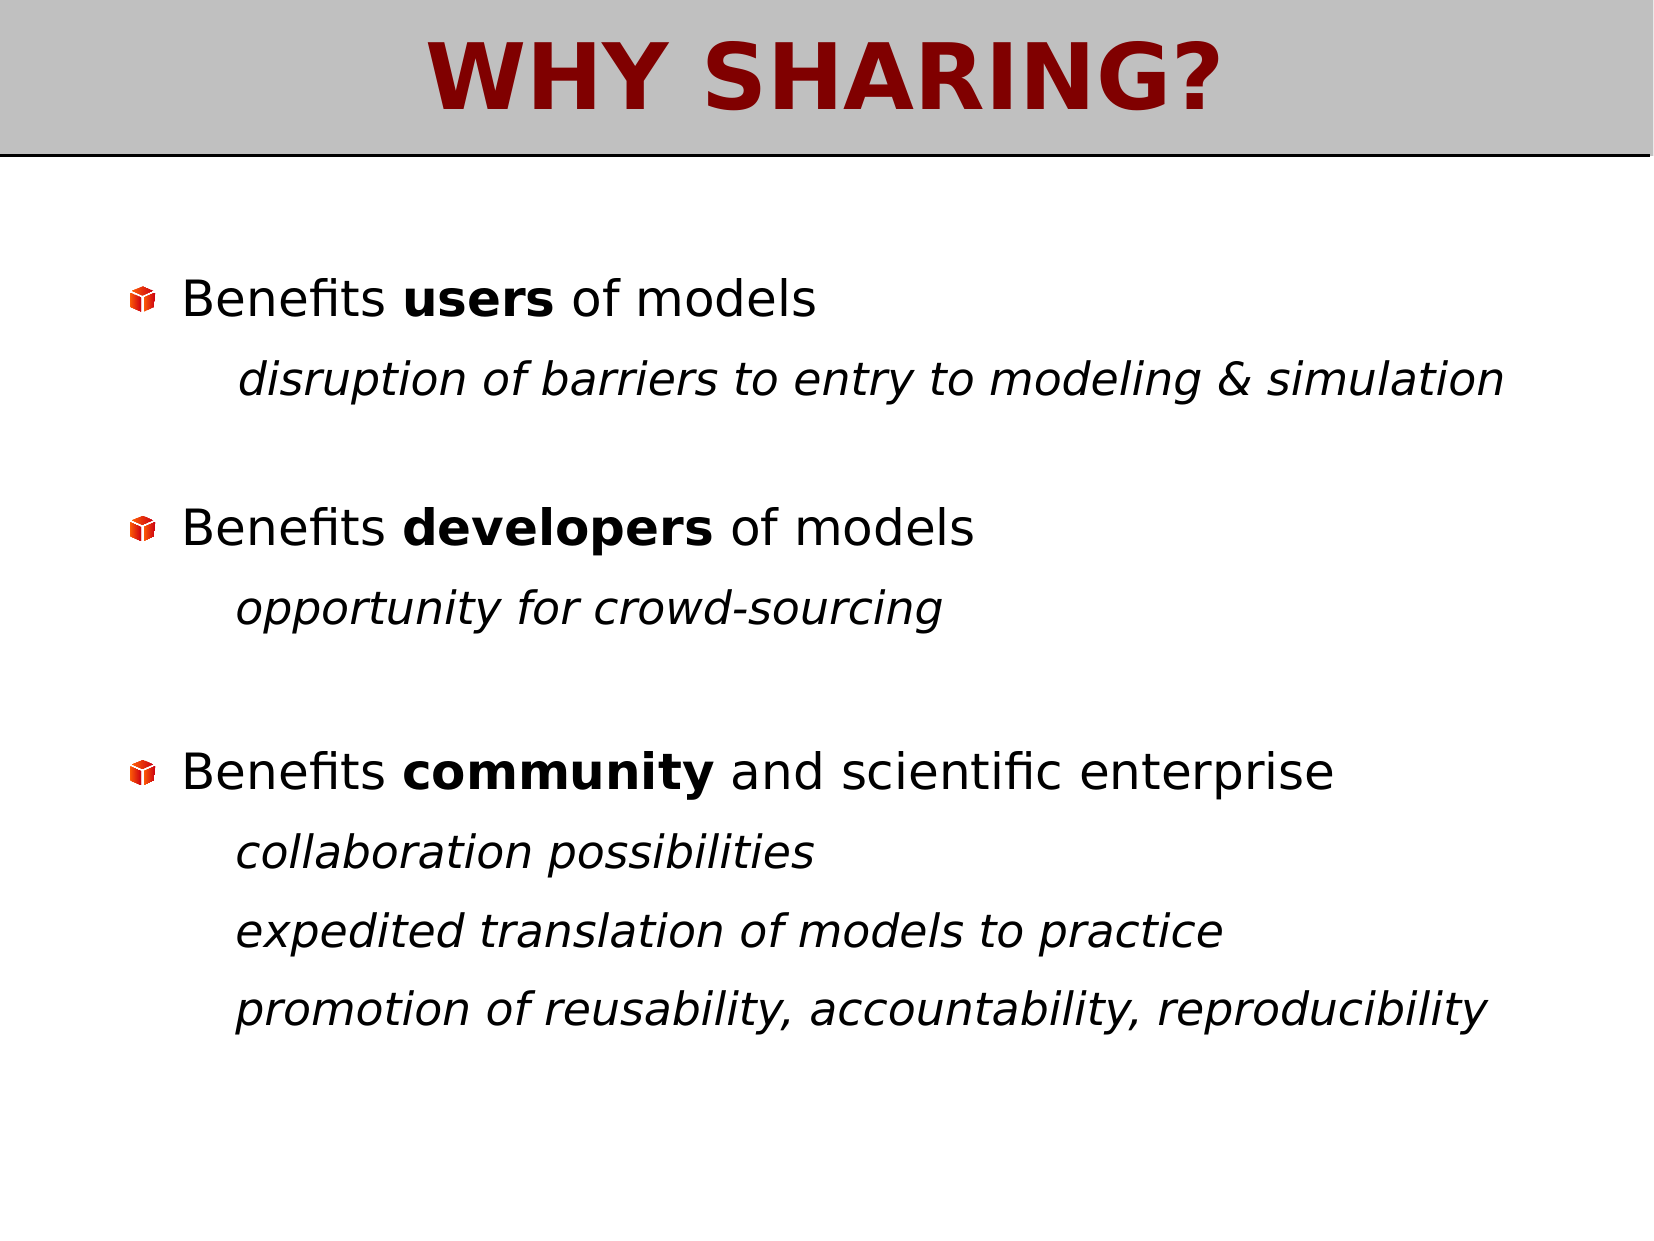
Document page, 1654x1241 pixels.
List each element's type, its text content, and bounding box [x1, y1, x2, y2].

text_box [0, 0, 1654, 156]
text_box WHY SHARING? [0, 24, 1651, 132]
text_box Benefits users of models disruption of barriers to entry to modeling & simulation Benefits developers of models opportunity for crowd-sourcing Benefits community and scientific enterprise collaboration possibilities expedited translation of models to practice promotion of reusability, accountability, reproducibility [114, 262, 1540, 1047]
